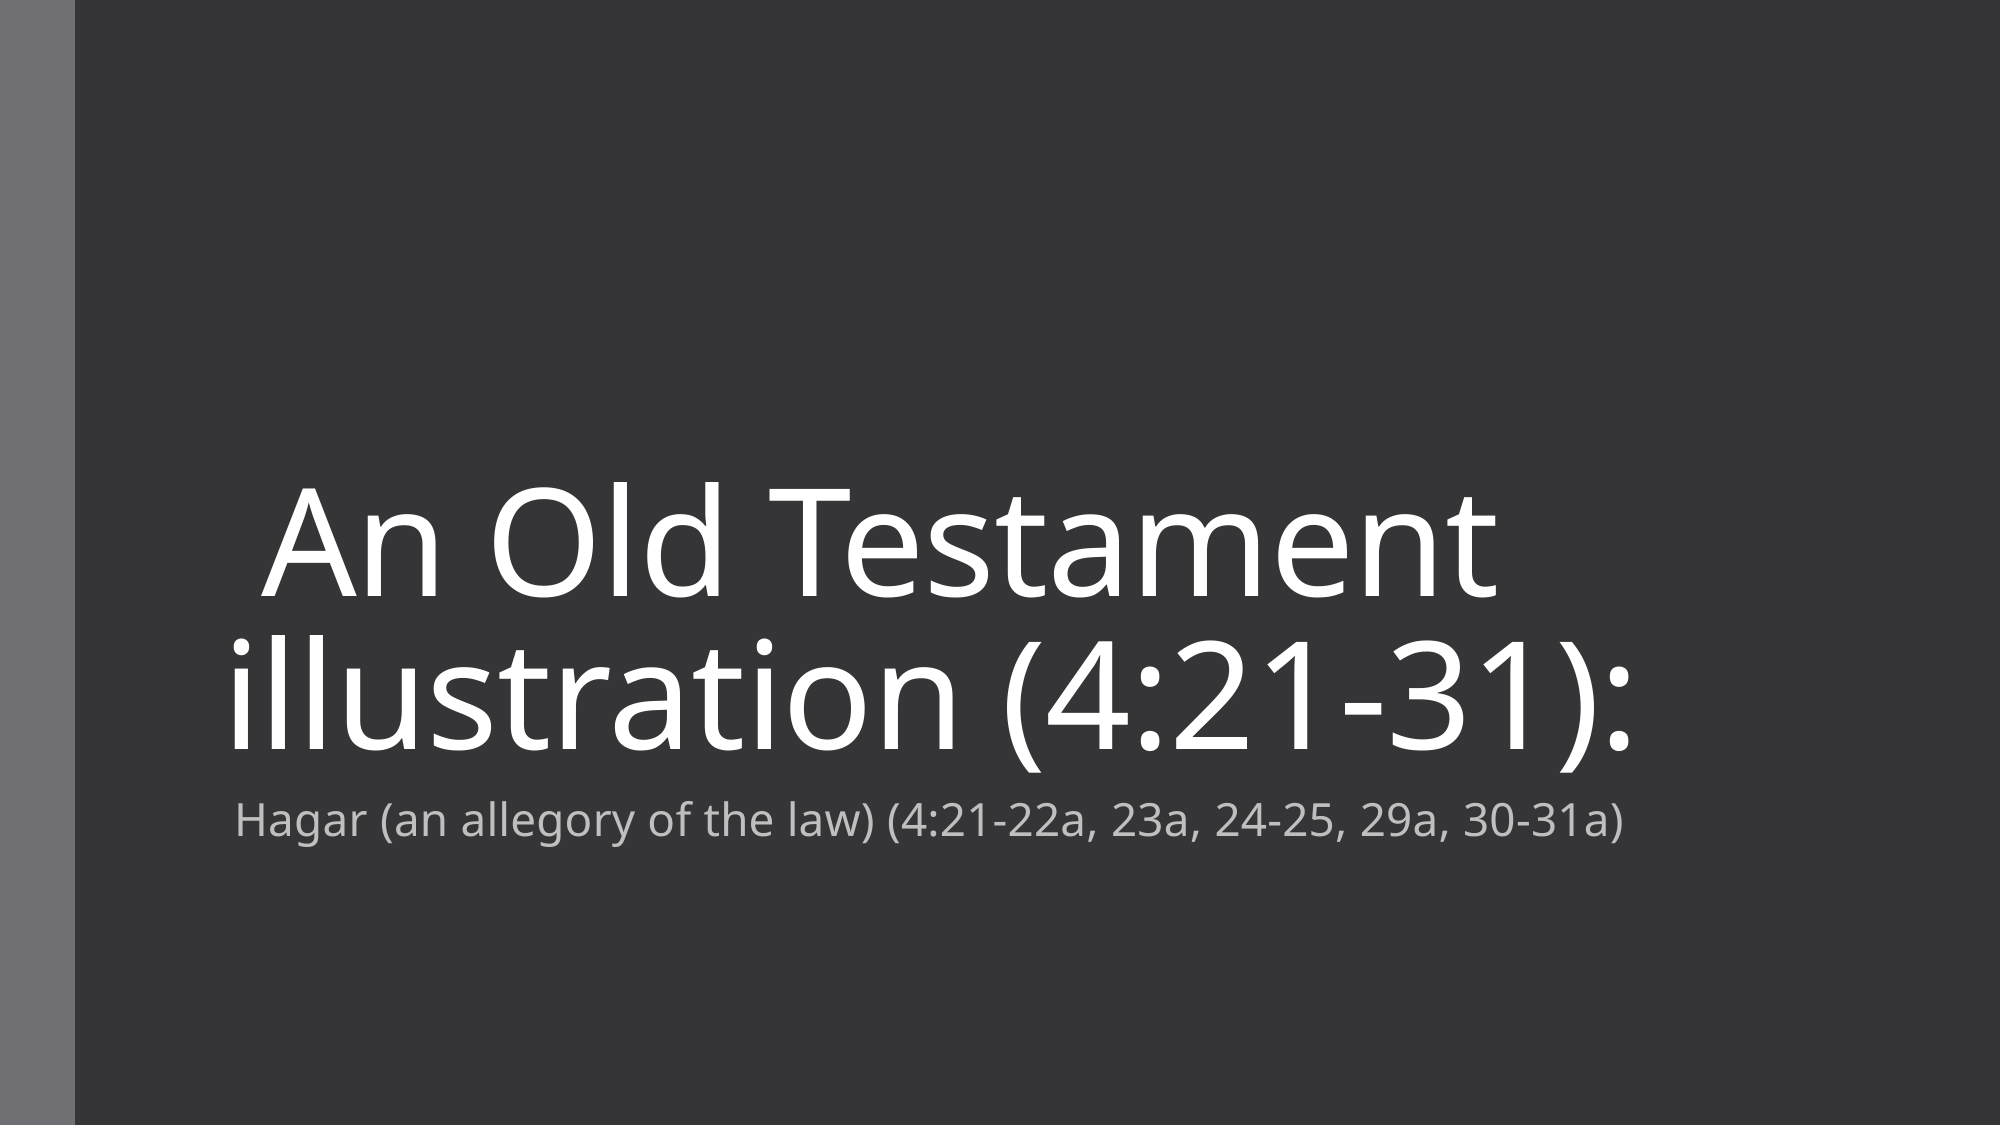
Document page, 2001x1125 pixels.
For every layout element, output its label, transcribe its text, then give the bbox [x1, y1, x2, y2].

subtitle Hagar (an allegory of the law) (4:21-22a, 23a, 24-25, 29a, 30-31a) [206, 787, 1752, 1066]
title An Old Testament illustration (4:21-31): [206, 124, 1752, 787]
